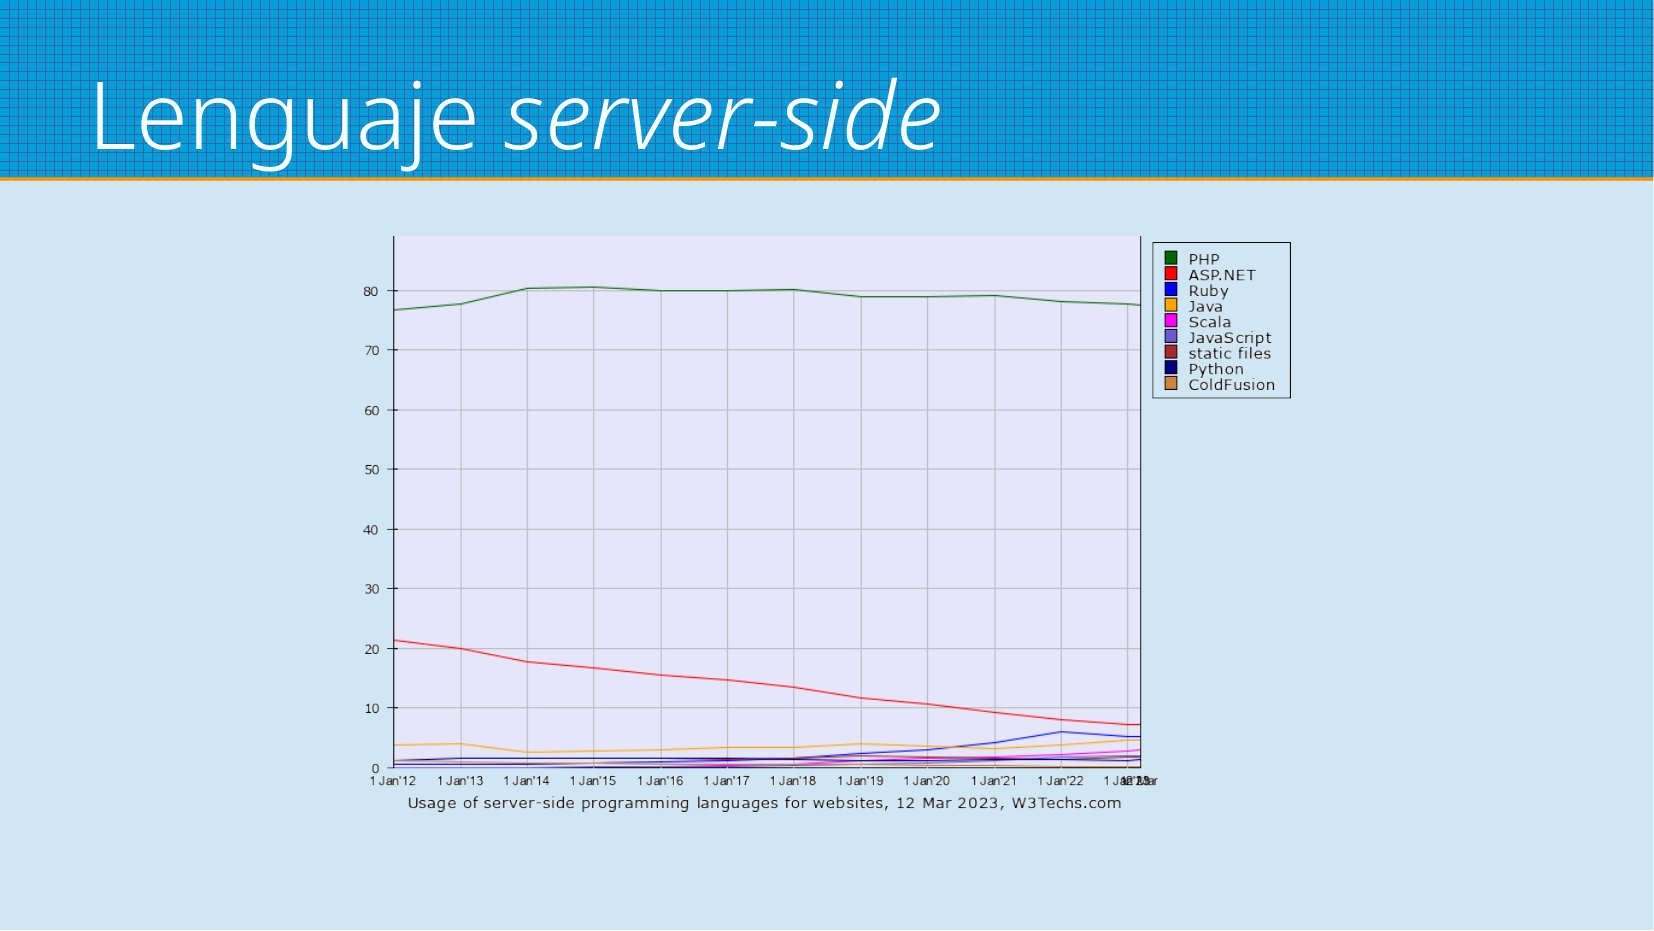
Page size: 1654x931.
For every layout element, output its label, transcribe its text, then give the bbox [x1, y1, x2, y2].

picture [363, 236, 1291, 812]
title Lenguaje server-side [88, 14, 1565, 178]
